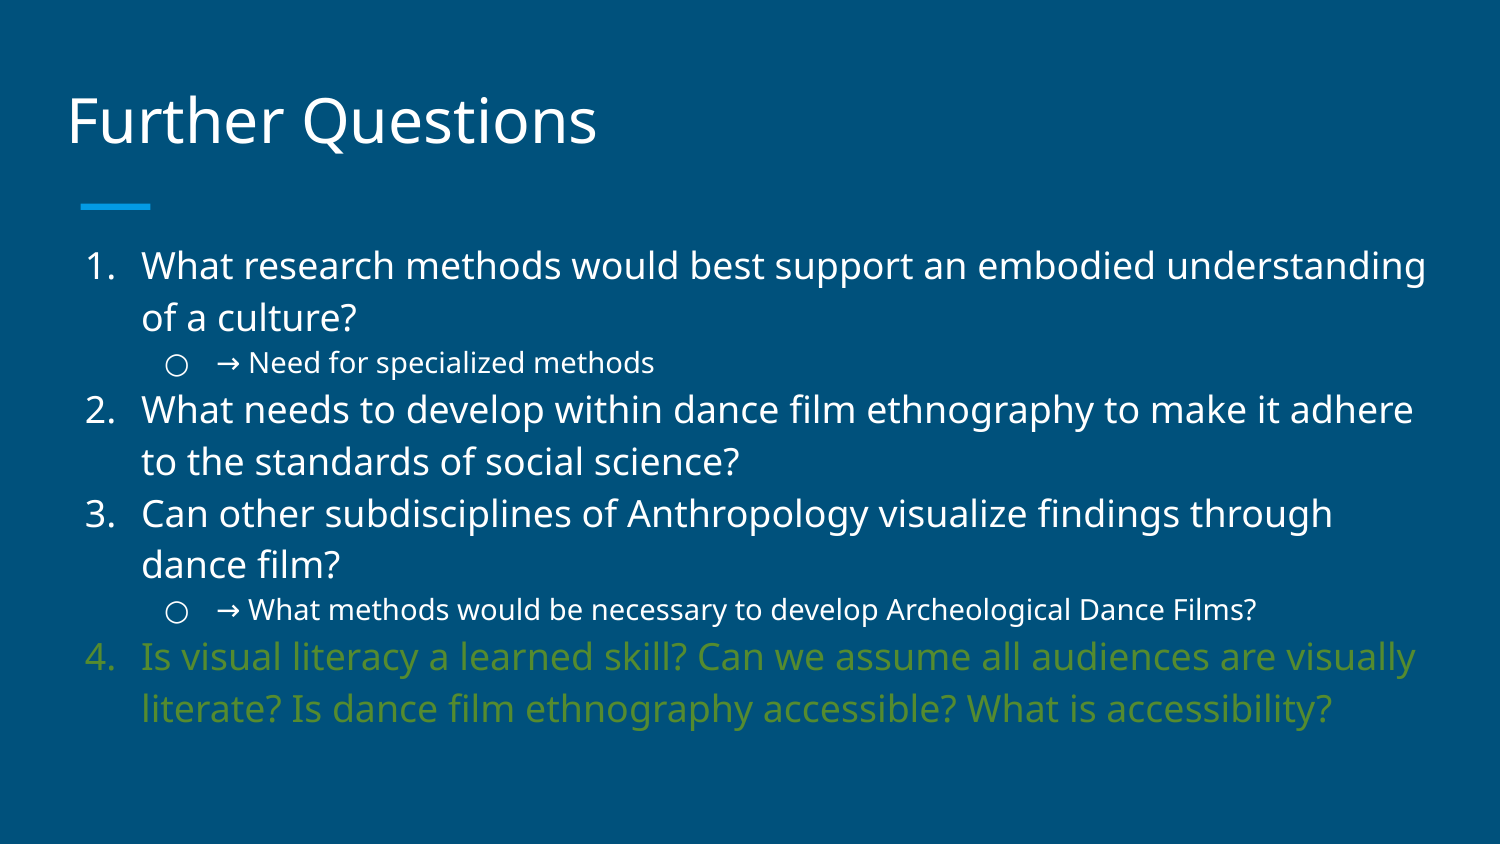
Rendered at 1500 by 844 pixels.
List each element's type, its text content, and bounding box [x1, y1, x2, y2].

list What research methods would best support an embodied understanding of a culture? → Need for specialized methods What needs to develop within dance film ethnography to make it adhere to the standards of social science? Can other subdisciplines of Anthropology visualize findings through dance film? → What methods would be necessary to develop Archeological Dance Films? Is visual literacy a learned skill? Can we assume all audiences are visually literate? Is dance film ethnography accessible? What is accessibility? [51, 220, 1449, 832]
title Further Questions [51, 31, 1449, 171]
